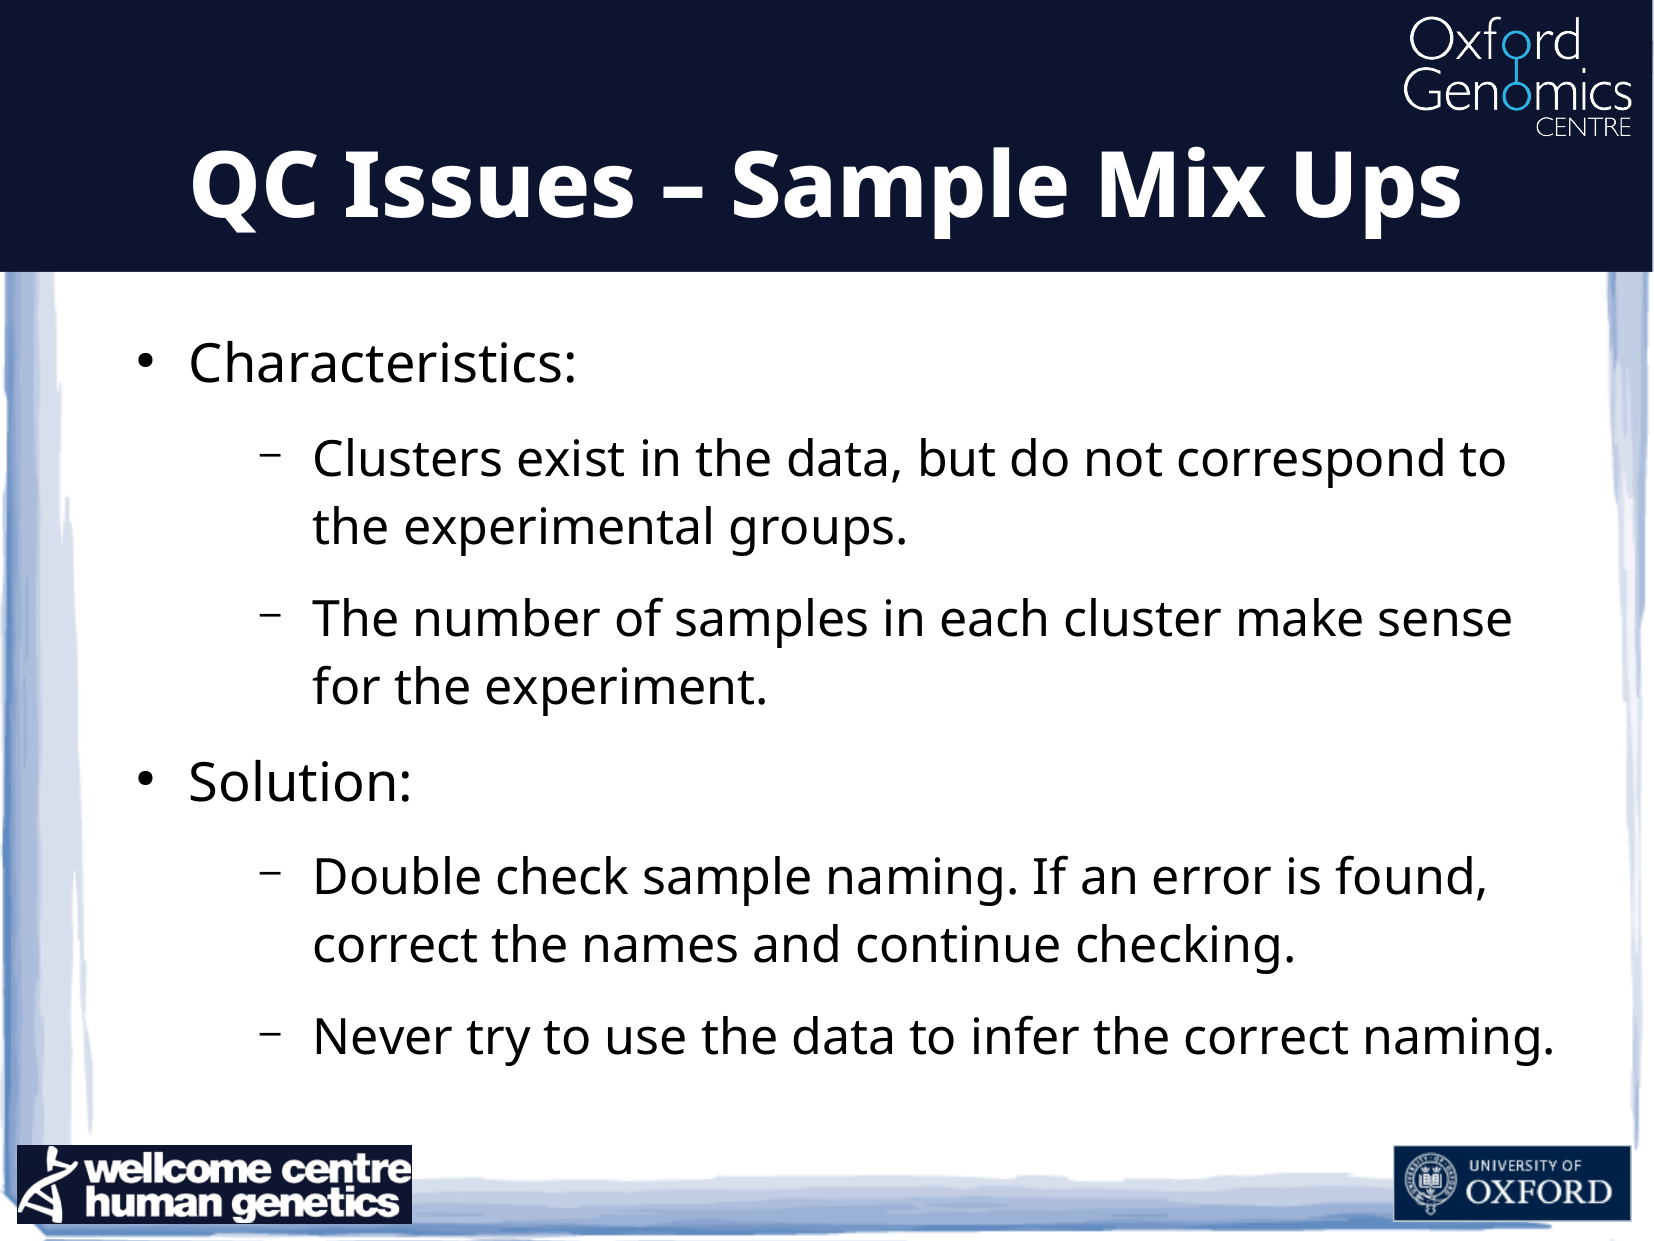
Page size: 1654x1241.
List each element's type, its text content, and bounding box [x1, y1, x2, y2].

list Characteristics: Clusters exist in the data, but do not correspond to the experimental groups. The number of samples in each cluster make sense for the experiment. Solution: Double check sample naming. If an error is found, correct the names and continue checking. Never try to use the data to infer the correct naming. [118, 324, 1571, 1045]
title QC Issues – Sample Mix Ups [82, 78, 1571, 287]
picture [0, 0, 1654, 1241]
